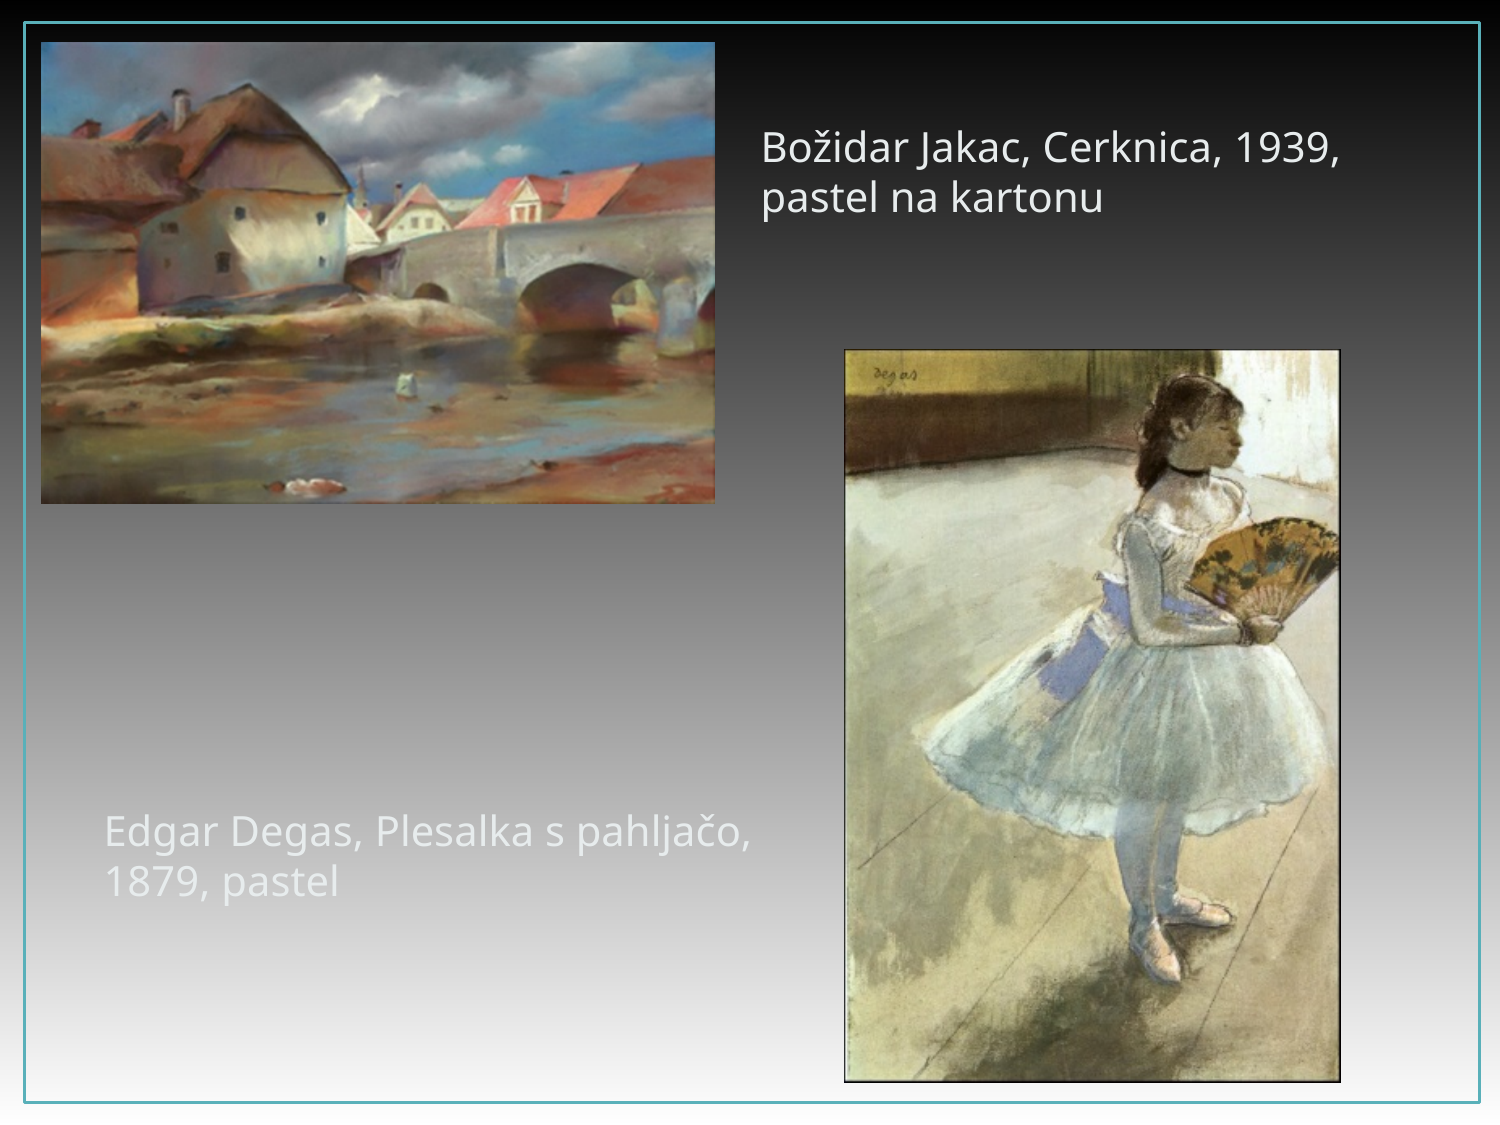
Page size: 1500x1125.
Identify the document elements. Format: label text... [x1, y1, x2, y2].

title [715, 45, 1425, 233]
picture [41, 42, 715, 504]
picture [844, 349, 1341, 1083]
text_box Edgar Degas, Plesalka s pahljačo, 1879, pastel [88, 797, 809, 916]
list Božidar Jakac, Cerknica, 1939, pastel na kartonu [745, 113, 1440, 327]
